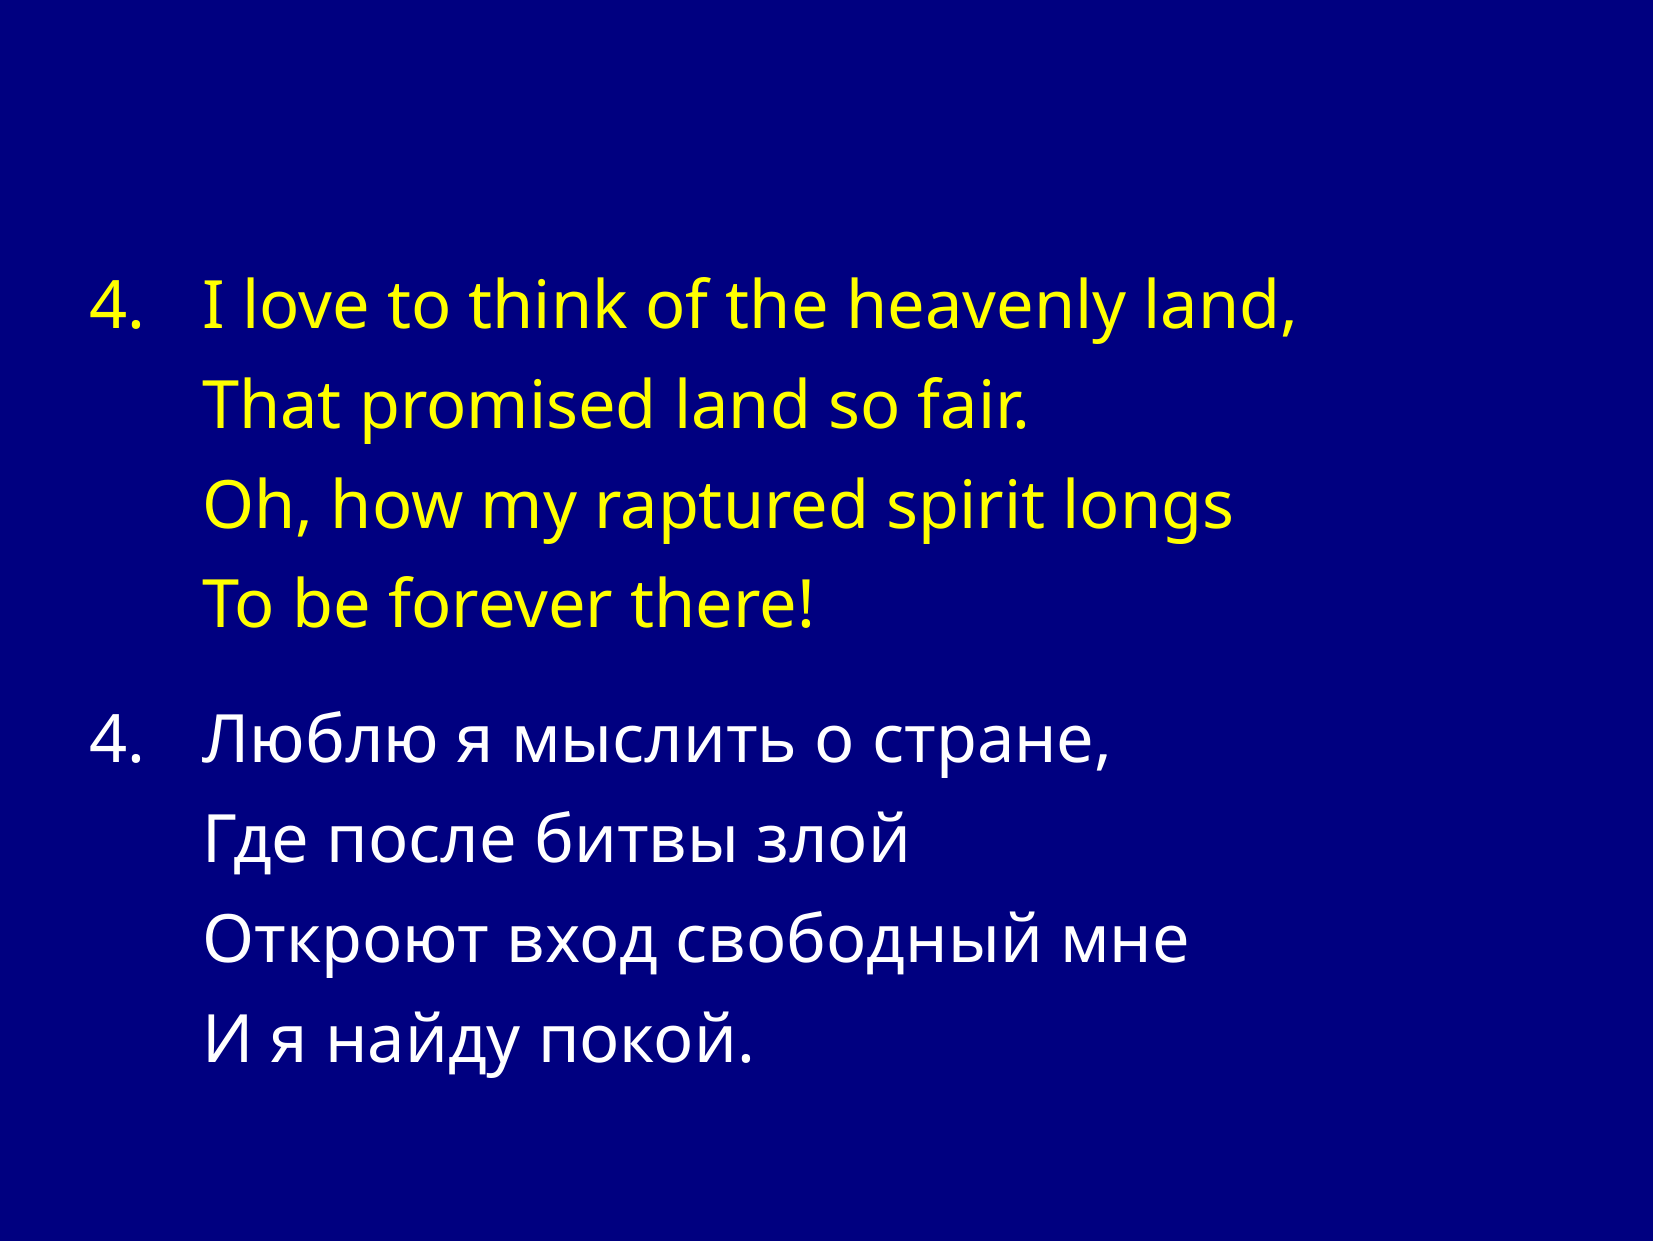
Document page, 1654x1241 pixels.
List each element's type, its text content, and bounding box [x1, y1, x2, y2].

text_box 4. Люблю я мыслить о стране, Где после битвы злой Откроют вход свободный мне И я найду покой. [75, 675, 1576, 1163]
text_box 4. I love to think of the heavenly land, That promised land so fair. Oh, how my raptured spirit longs To be forever there! [75, 150, 1576, 638]
